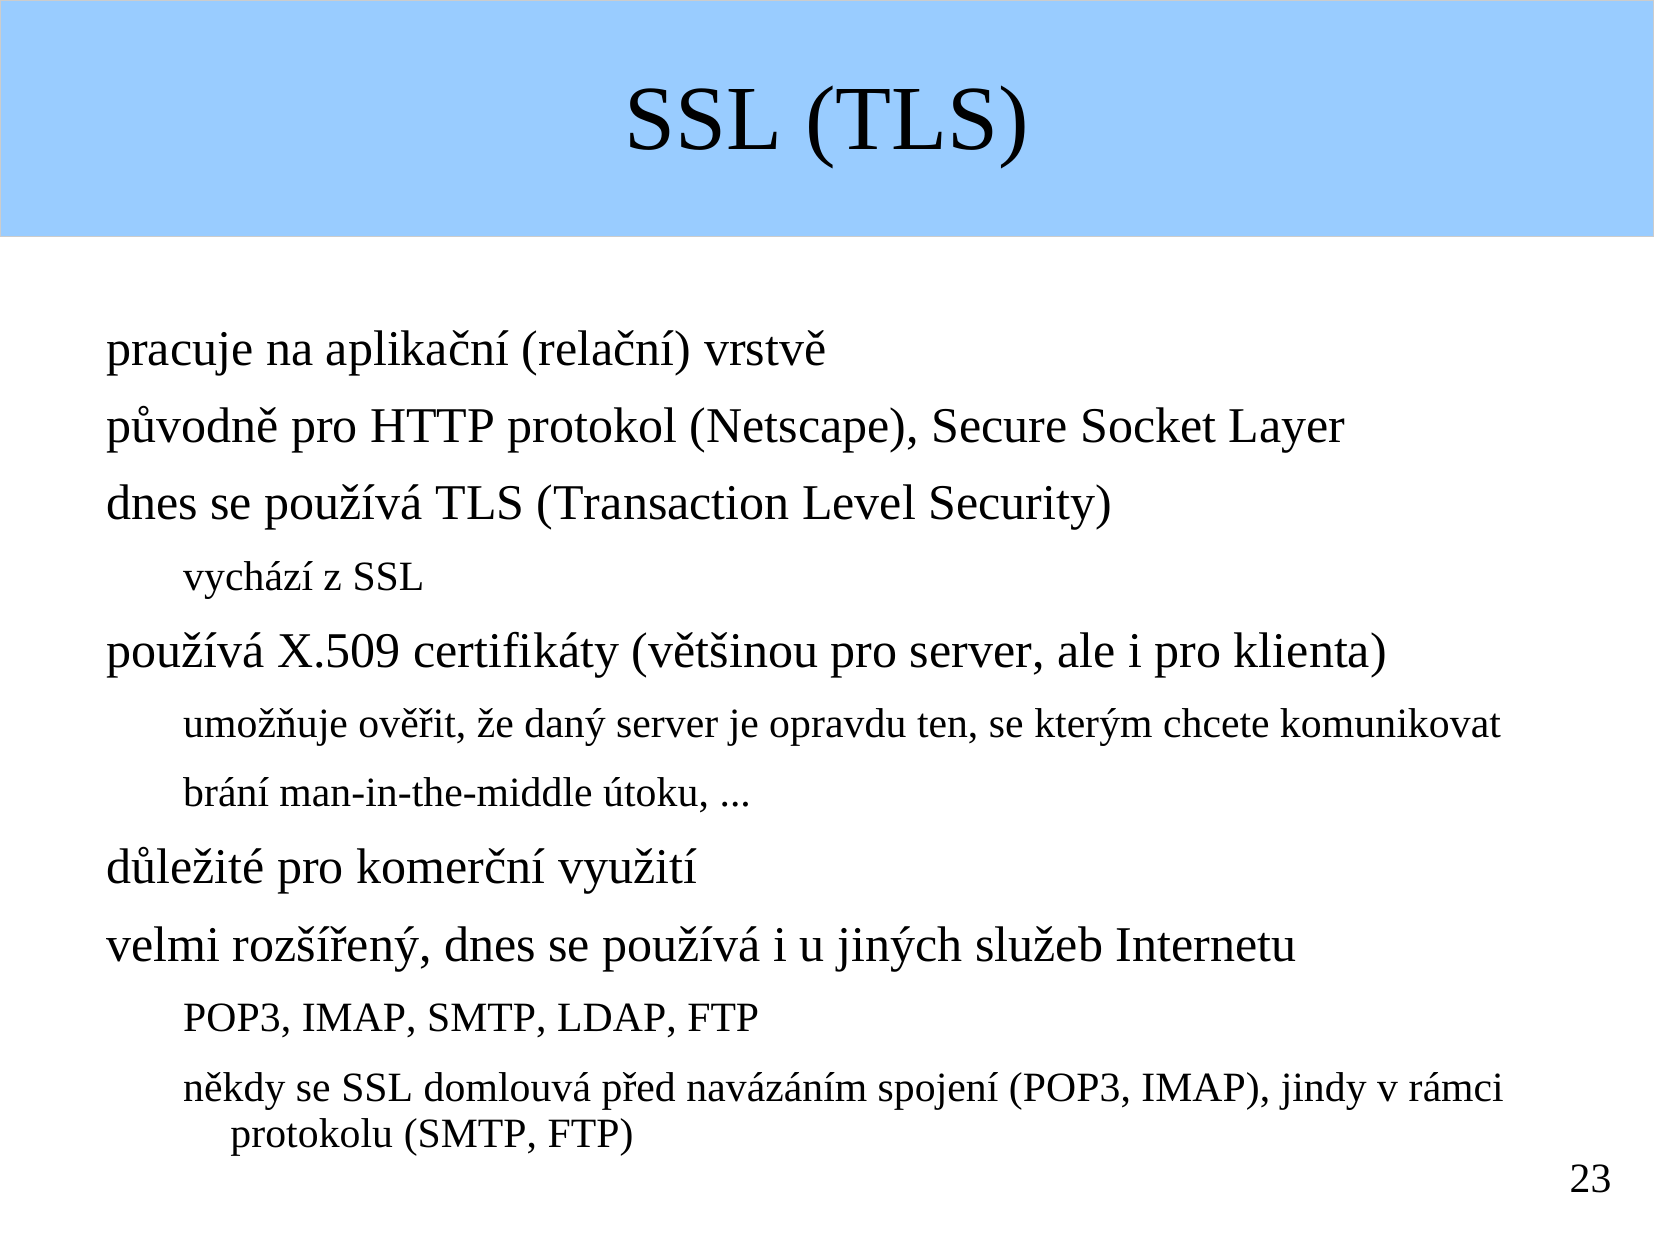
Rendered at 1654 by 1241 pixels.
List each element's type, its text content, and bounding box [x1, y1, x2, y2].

list pracuje na aplikační (relační) vrstvě původně pro HTTP protokol (Netscape), Secure Socket Layer dnes se používá TLS (Transaction Level Security) vychází z SSL používá X.509 certifikáty (většinou pro server, ale i pro klienta) umožňuje ověřit, že daný server je opravdu ten, se kterým chcete komunikovat brání man-in-the-middle útoku, ... důležité pro komerční využití velmi rozšířený, dnes se používá i u jiných služeb Internetu POP3, IMAP, SMTP, LDAP, FTP někdy se SSL domlouvá před navázáním spojení (POP3, IMAP), jindy v rámci protokolu (SMTP, FTP) [88, 321, 1565, 1159]
title SSL (TLS) [0, 0, 1654, 237]
